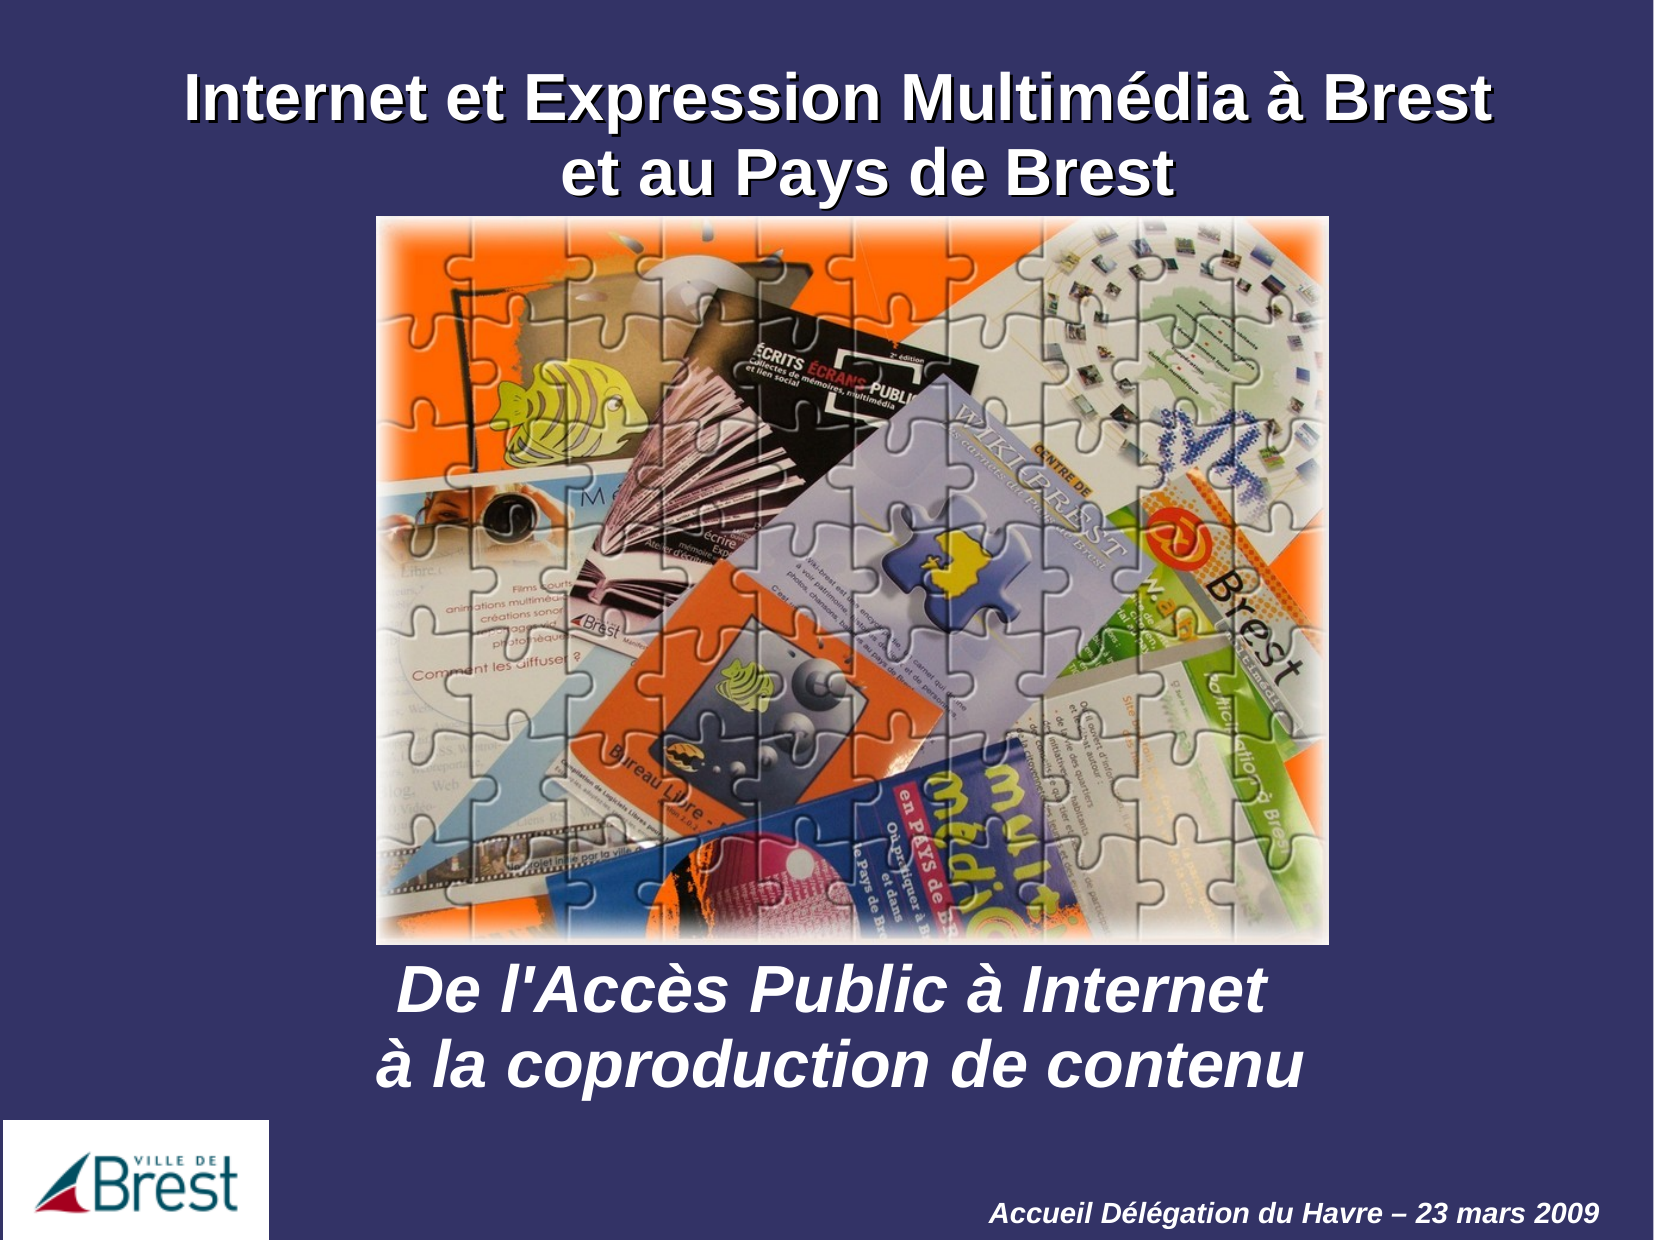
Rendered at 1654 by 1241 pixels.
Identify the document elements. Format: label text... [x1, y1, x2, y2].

picture [3, 1120, 269, 1241]
picture [376, 217, 1329, 944]
text_box Internet et Expression Multimédia à Brest et au Pays de Brest [118, 52, 1536, 217]
text_box De l'Accès Public à Internet à la coproduction de contenu [29, 944, 1654, 1110]
